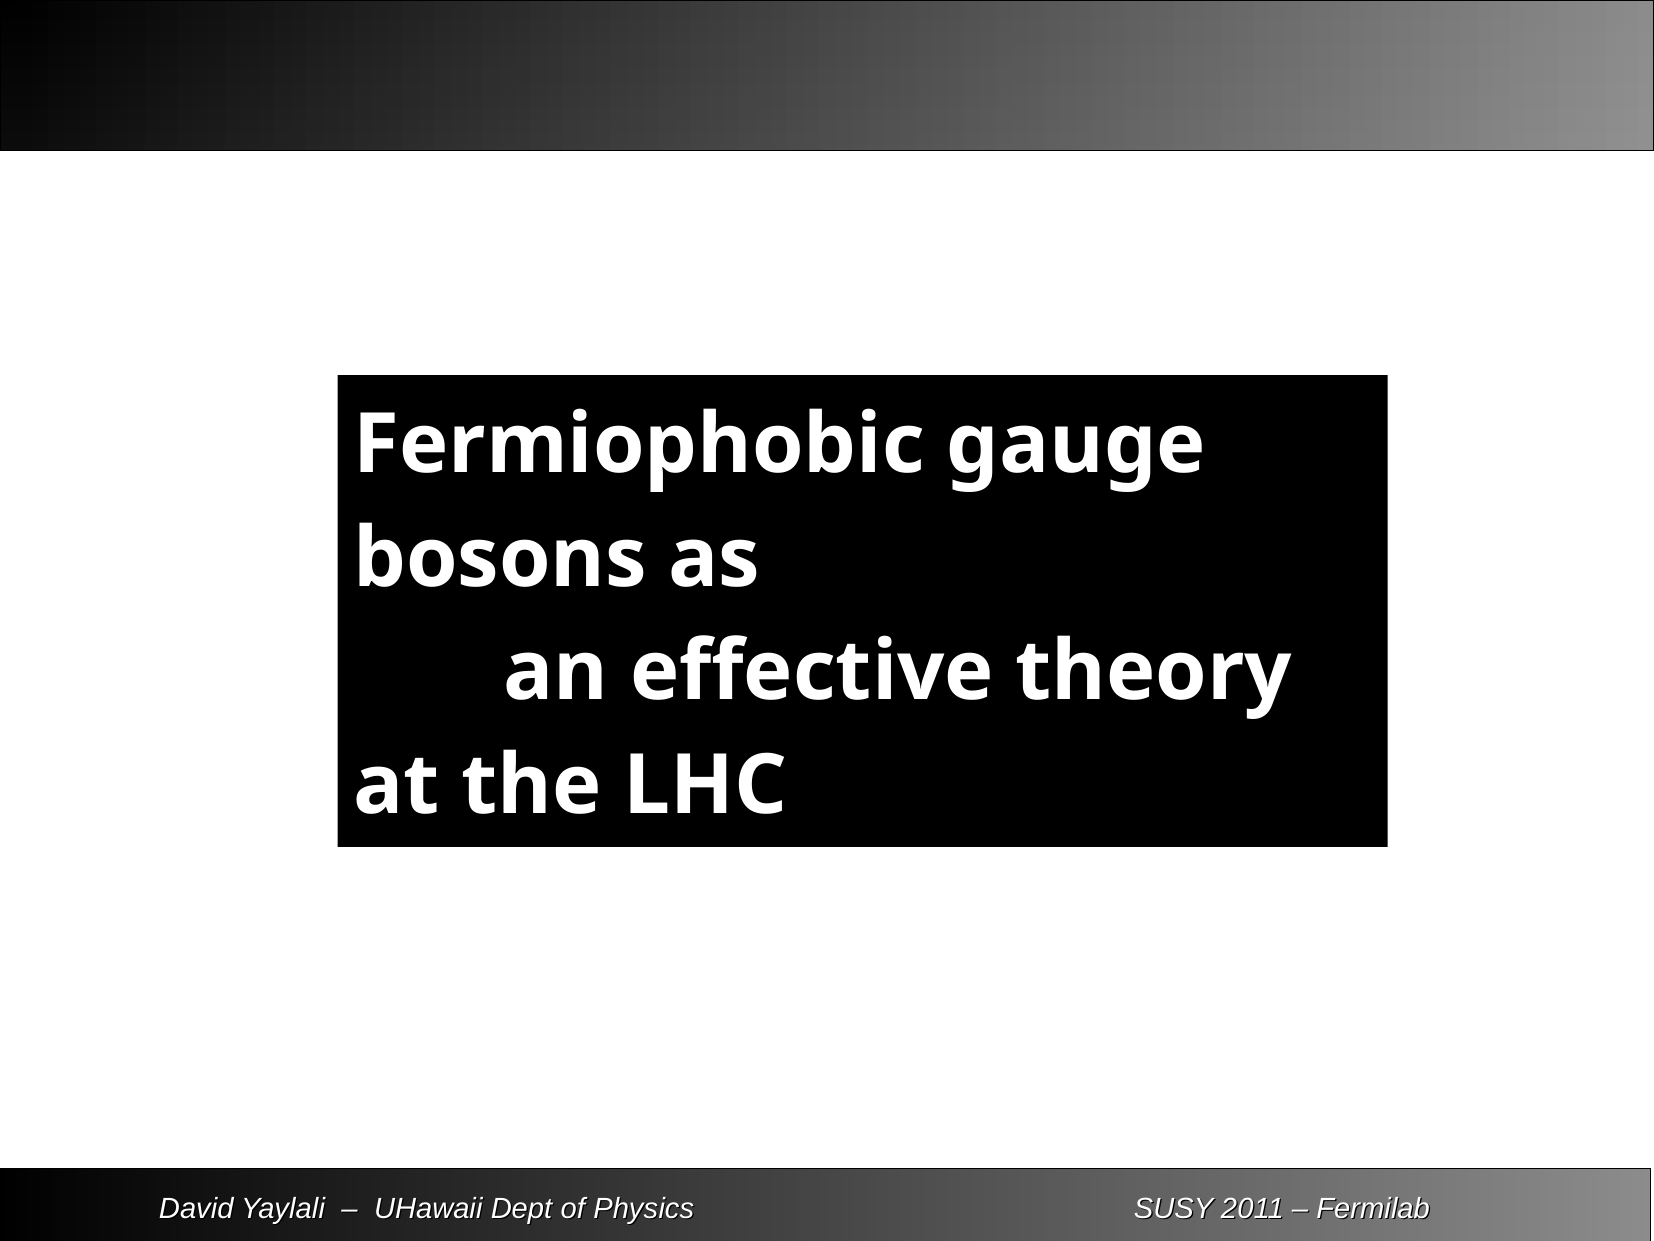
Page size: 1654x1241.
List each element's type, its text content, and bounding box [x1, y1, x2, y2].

text_box Fermiophobic gauge bosons as an effective theory at the LHC [337, 375, 1388, 700]
